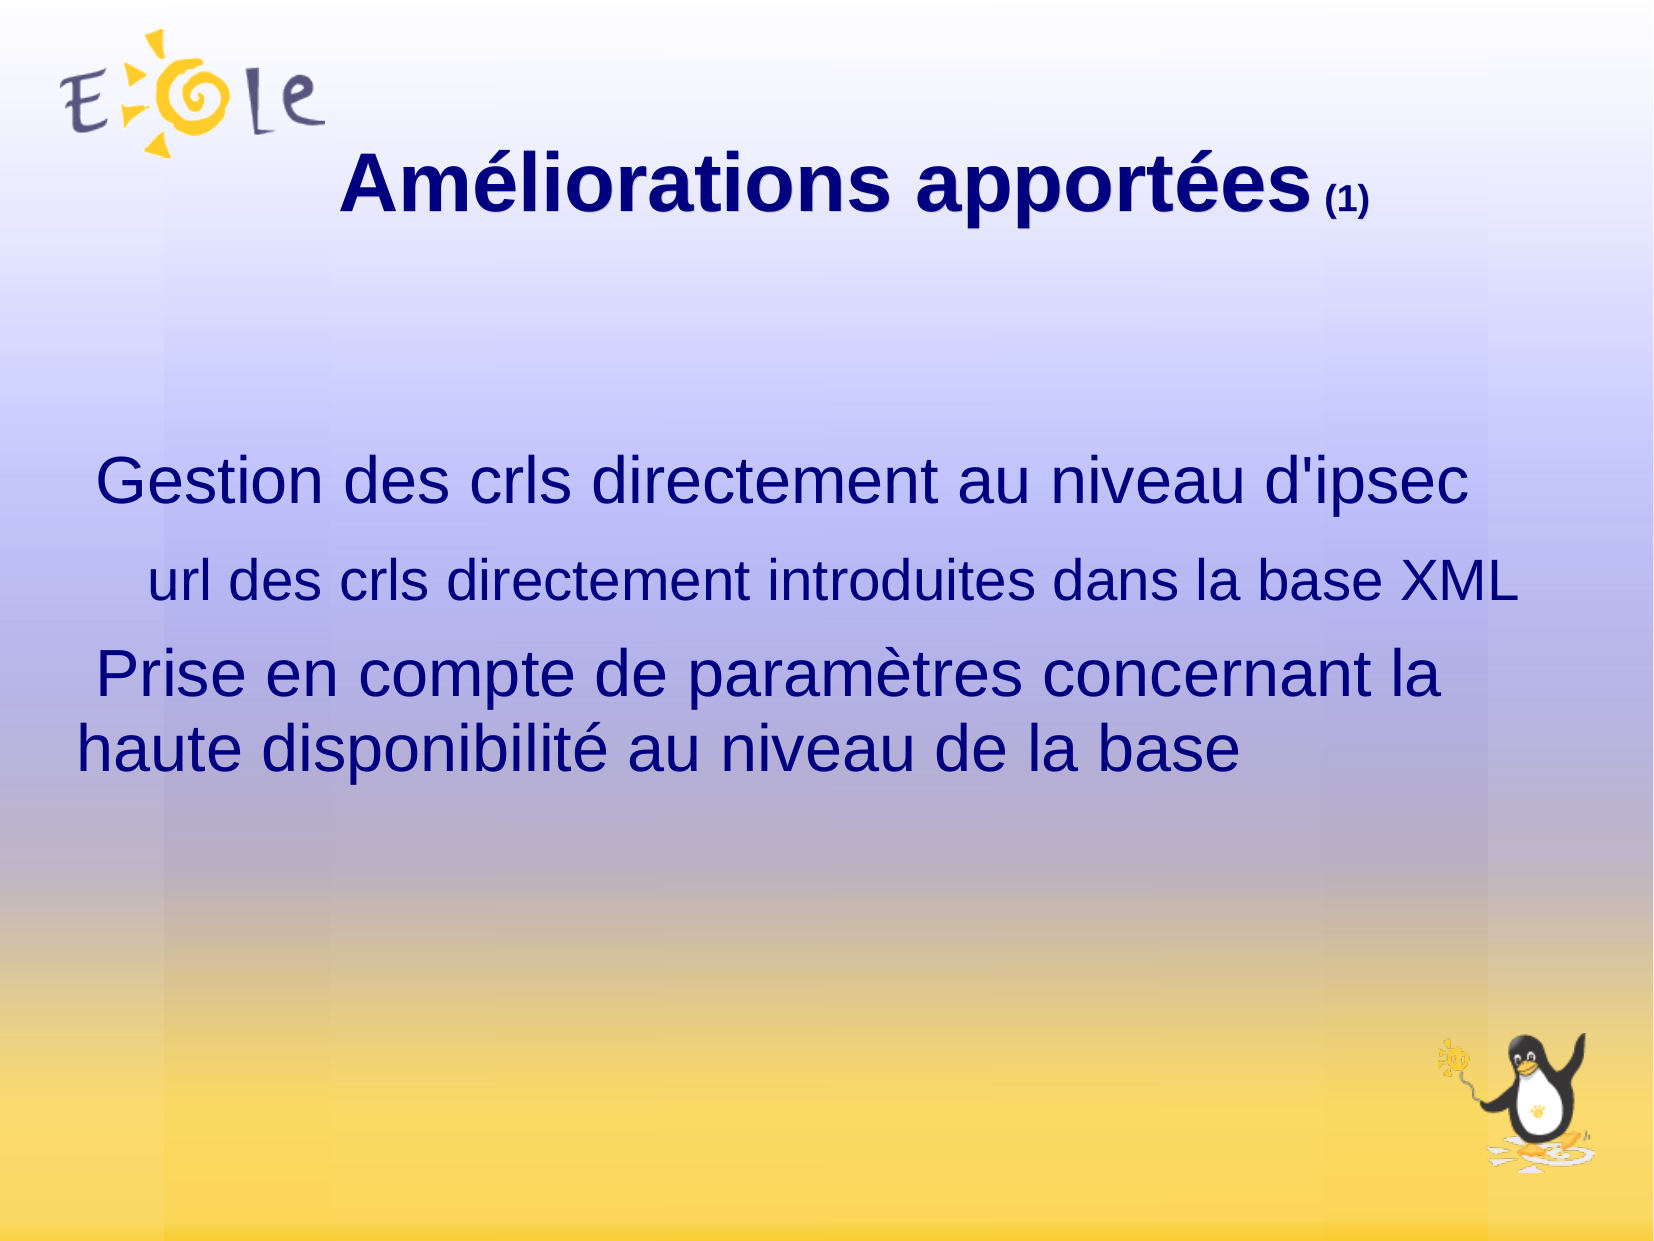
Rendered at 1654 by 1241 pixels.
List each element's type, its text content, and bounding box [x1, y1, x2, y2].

picture [0, 0, 1654, 1241]
list Gestion des crls directement au niveau d'ipsec url des crls directement introduites dans la base XML Prise en compte de paramètres concernant la haute disponibilité au niveau de la base [76, 442, 1565, 1152]
text_box Améliorations apportées (1) [323, 128, 1409, 251]
